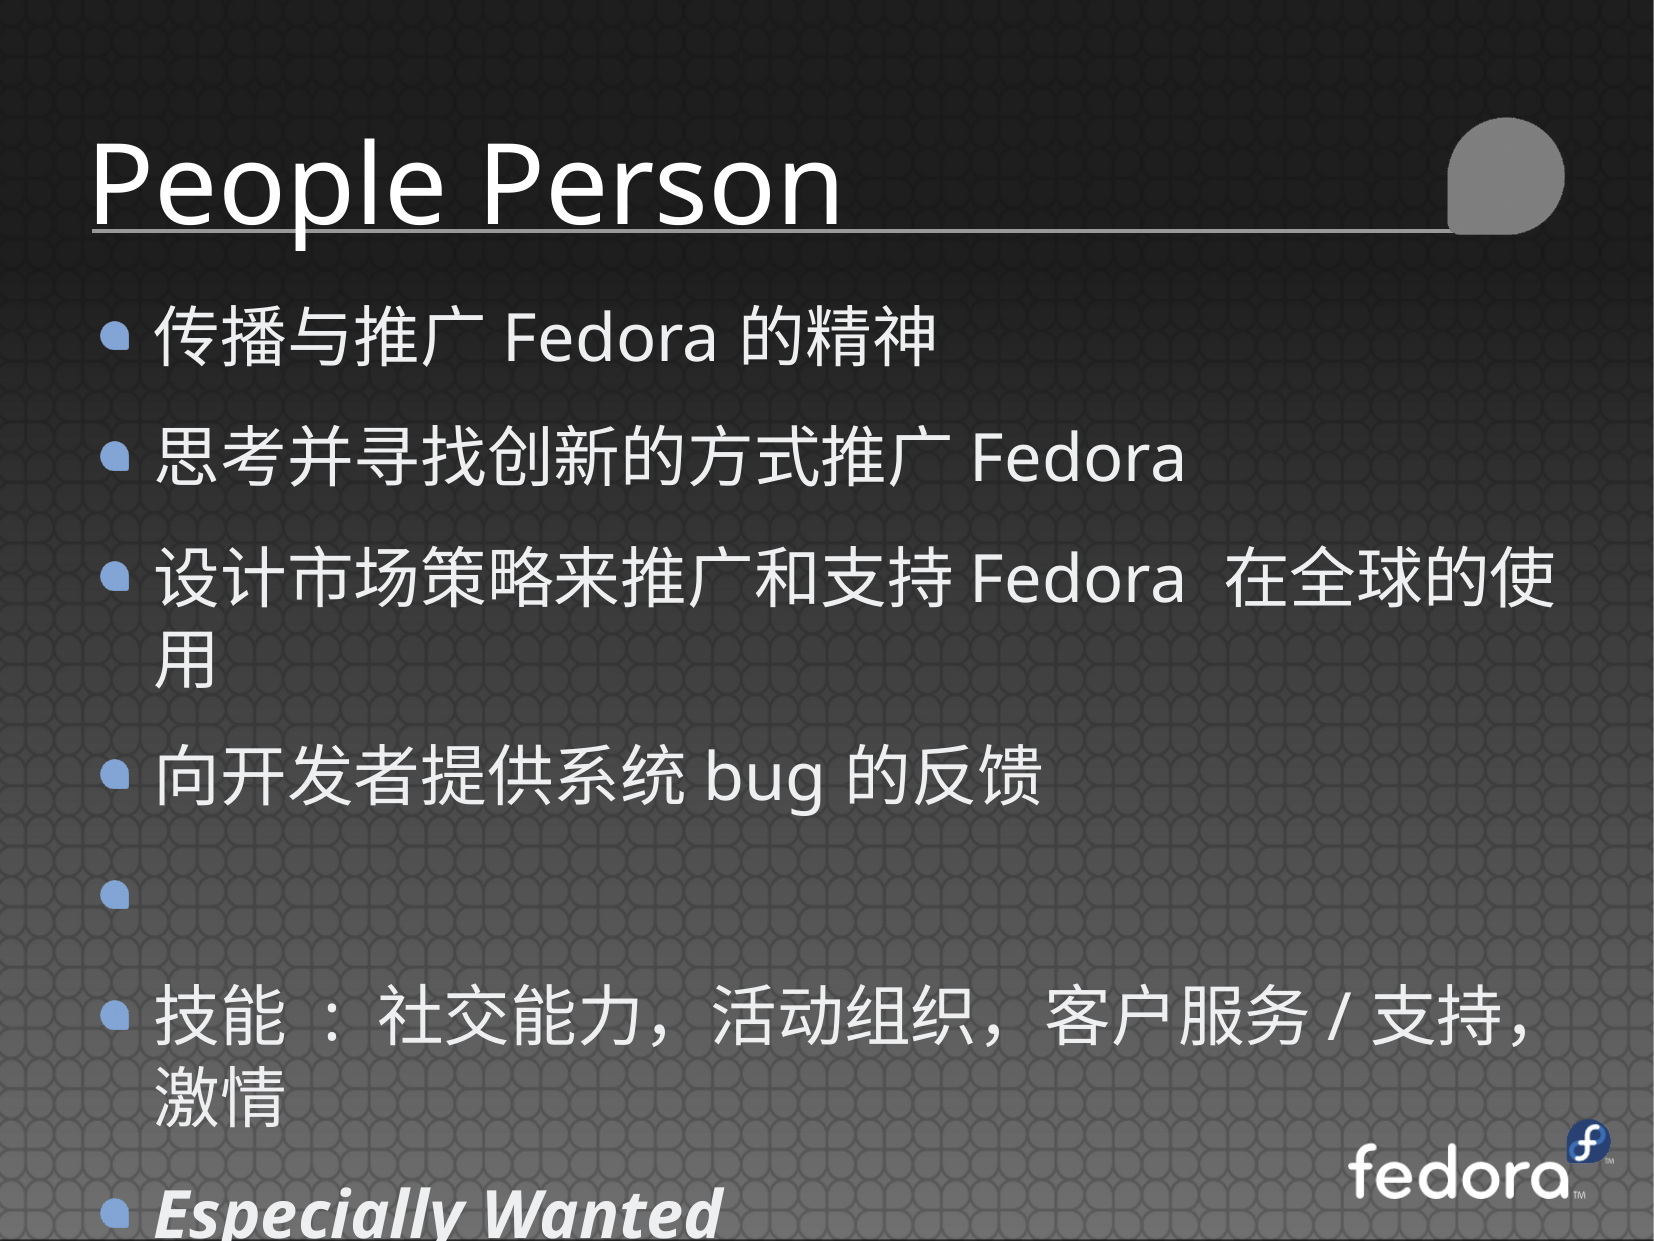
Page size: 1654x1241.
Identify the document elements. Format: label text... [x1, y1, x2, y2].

picture [0, 0, 1654, 1241]
list 传播与推广Fedora的精神 思考并寻找创新的方式推广Fedora 设计市场策略来推广和支持Fedora 在全球的使用 向开发者提供系统bug的反馈 技能 : 社交能力，活动组织，客户服务/支持，激情 Especially Wanted [82, 290, 1571, 1241]
title People Person [86, 112, 1576, 249]
